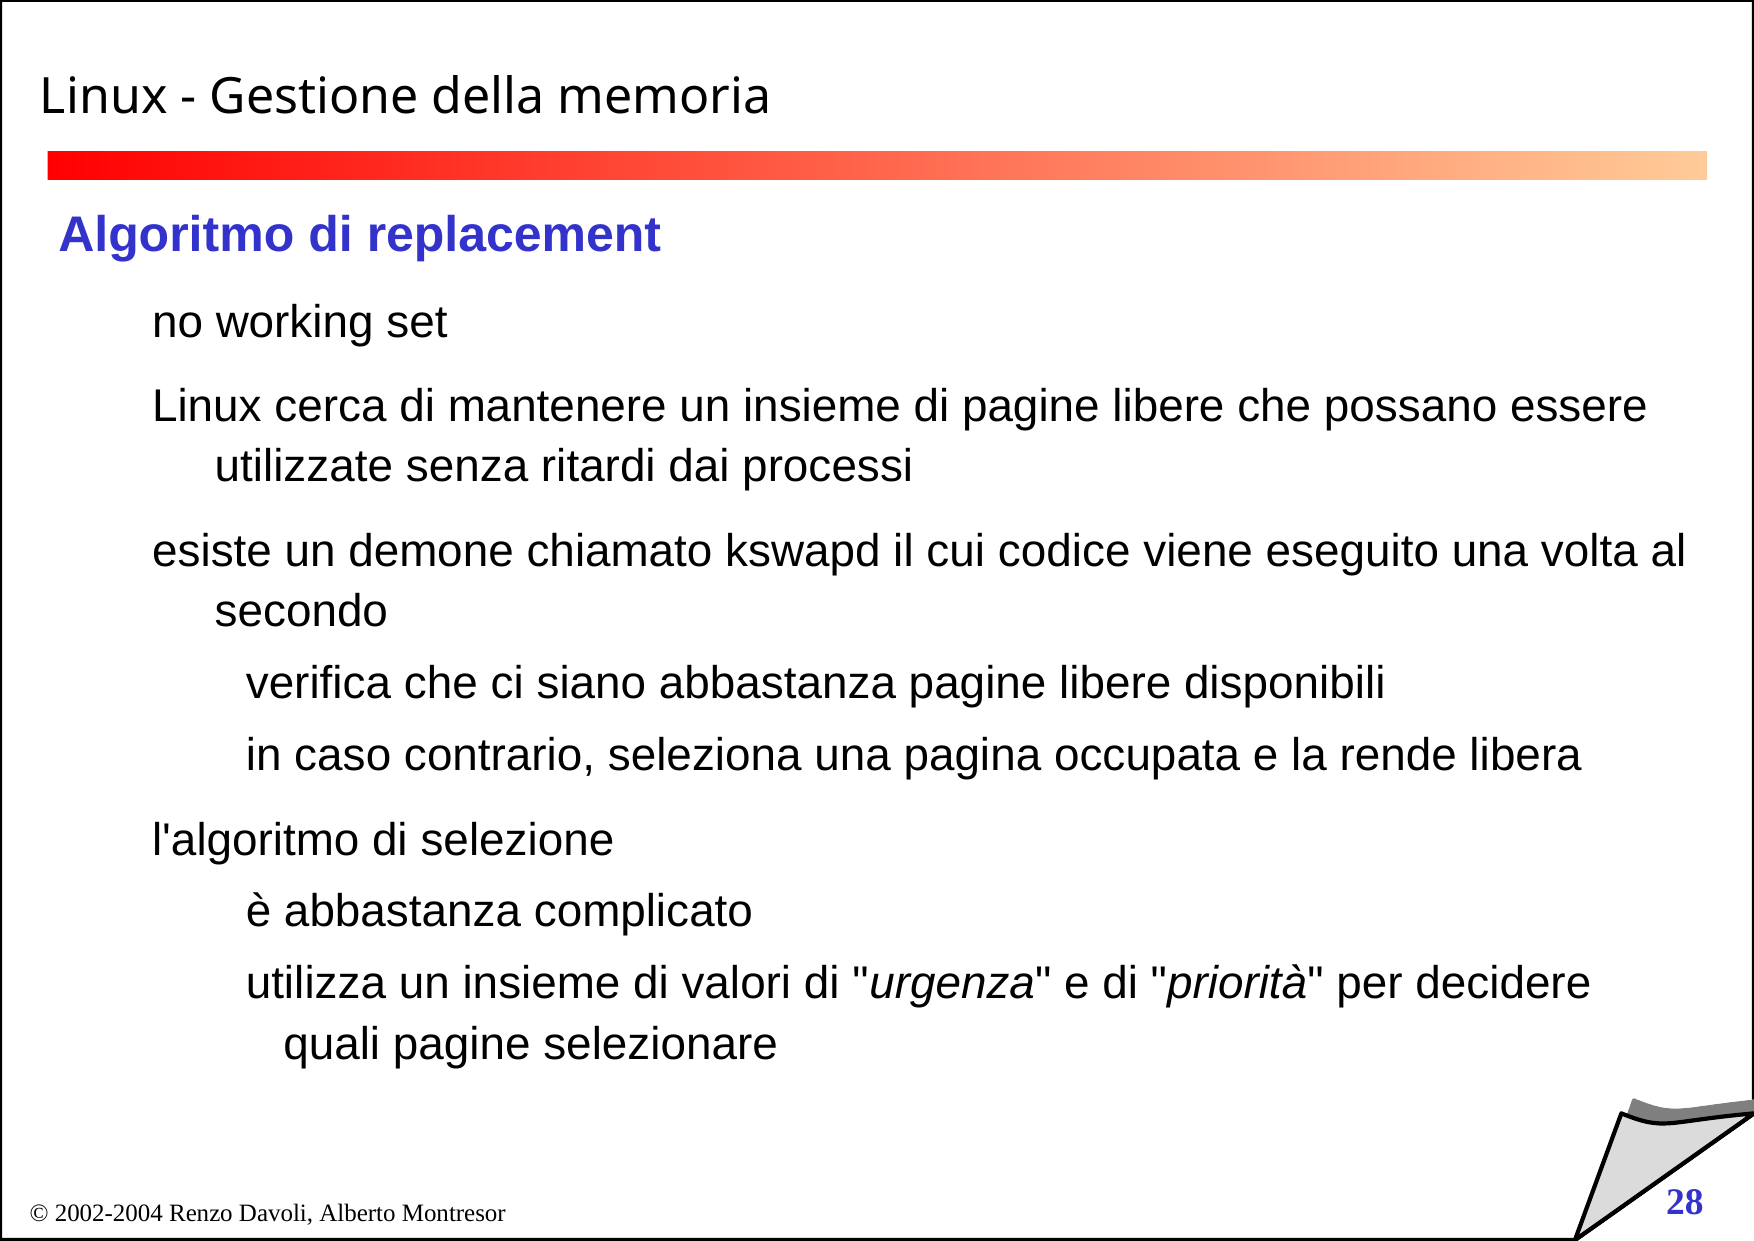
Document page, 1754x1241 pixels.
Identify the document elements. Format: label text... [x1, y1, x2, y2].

list Algoritmo di replacement no working set Linux cerca di mantenere un insieme di pagine libere che possano essere utilizzate senza ritardi dai processi esiste un demone chiamato kswapd il cui codice viene eseguito una volta al secondo verifica che ci siano abbastanza pagine libere disponibili in caso contrario, seleziona una pagina occupata e la rende libera l'algoritmo di selezione è abbastanza complicato utilizza un insieme di valori di "urgenza" e di "priorità" per decidere quali pagine selezionare [58, 206, 1696, 1070]
title Linux - Gestione della memoria [40, 49, 1714, 144]
